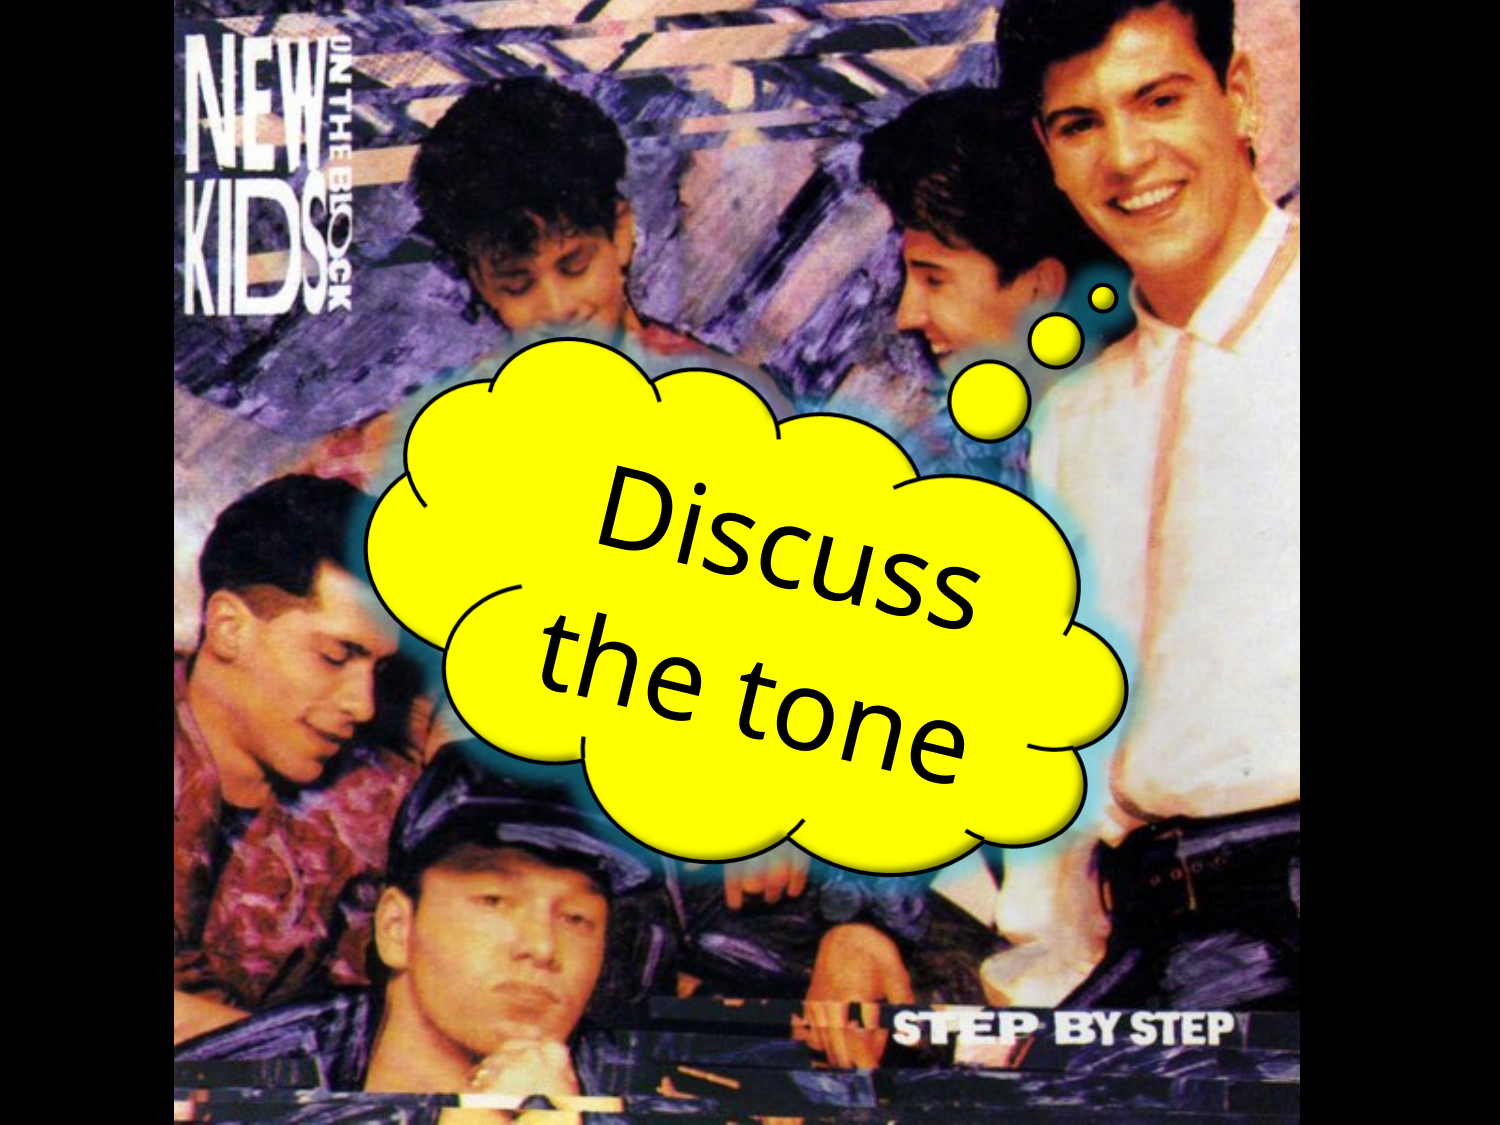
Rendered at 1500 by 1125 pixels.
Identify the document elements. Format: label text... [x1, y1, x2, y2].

picture [174, 0, 1300, 1125]
text_box Discuss the tone [490, 408, 1057, 832]
